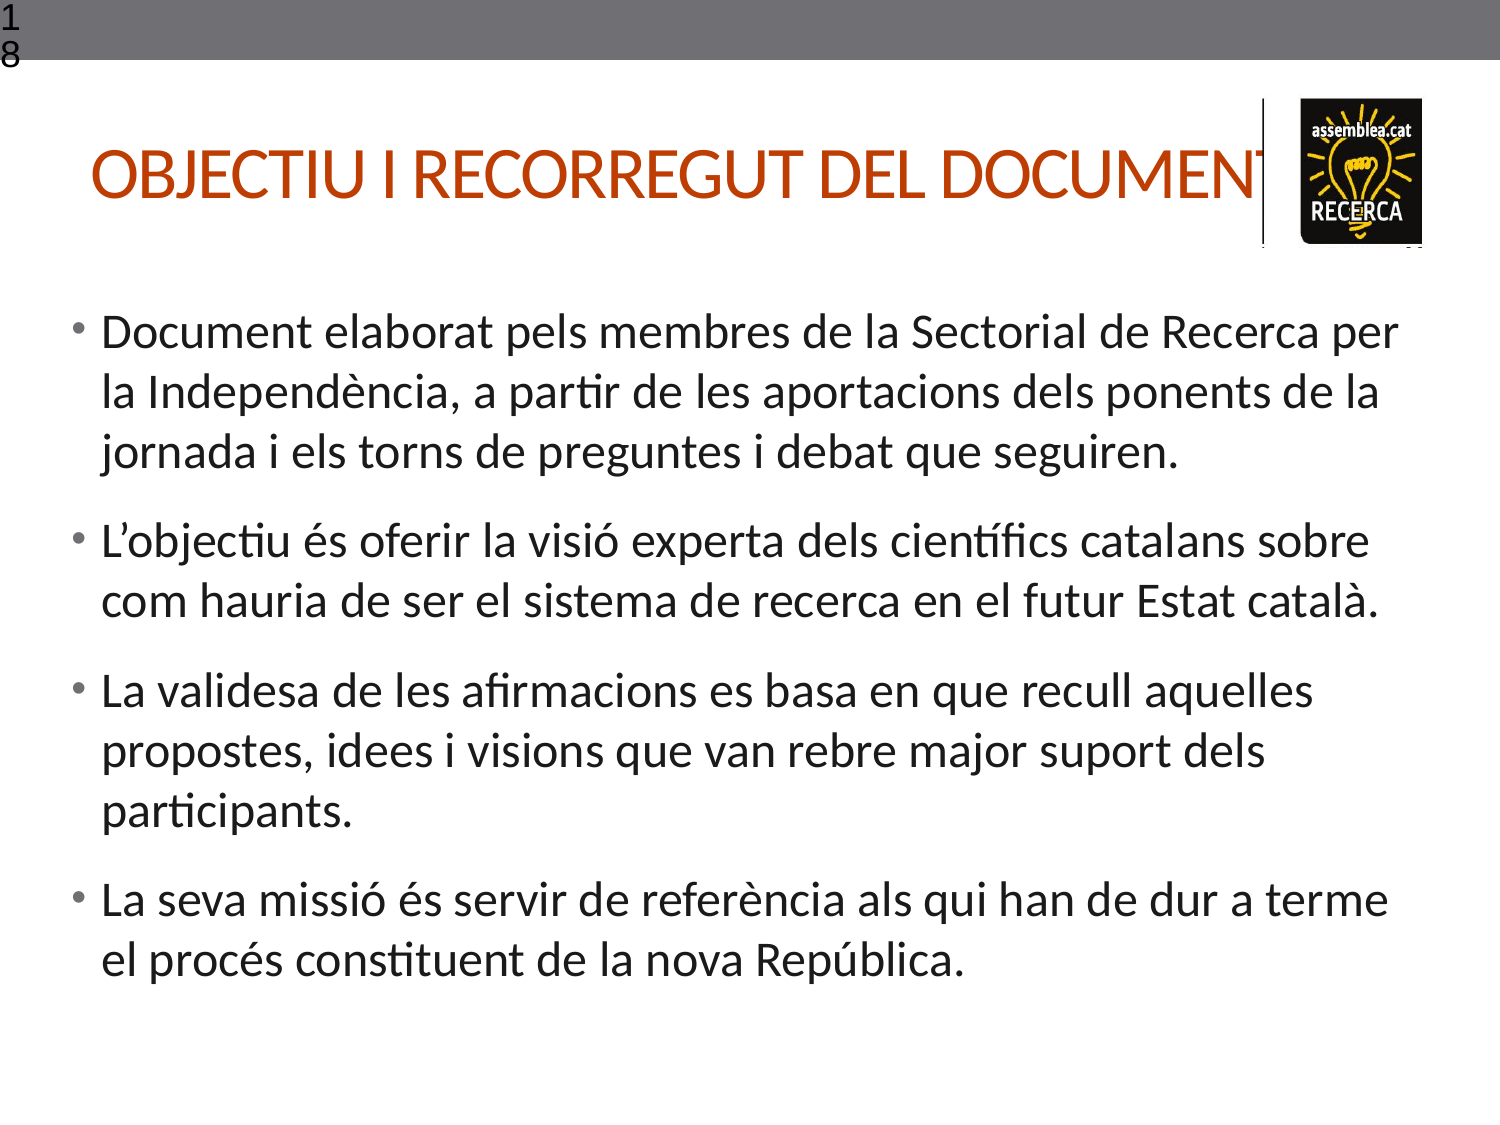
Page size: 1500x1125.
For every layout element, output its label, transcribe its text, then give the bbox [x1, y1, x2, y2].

list Document elaborat pels membres de la Sectorial de Recerca per la Independència, a partir de les aportacions dels ponents de la jornada i els torns de preguntes i debat que seguiren. L’objectiu és oferir la visió experta dels científics catalans sobre com hauria de ser el sistema de recerca en el futur Estat català. La validesa de les afirmacions es basa en que recull aquelles propostes, idees i visions que van rebre major suport dels participants. La seva missió és servir de referència als qui han de dur a terme el procés constituent de la nova República. [56, 290, 1432, 1059]
picture [1262, 90, 1429, 248]
title OBJECTIU I RECORREGUT DEL DOCUMENT [75, 87, 1425, 250]
